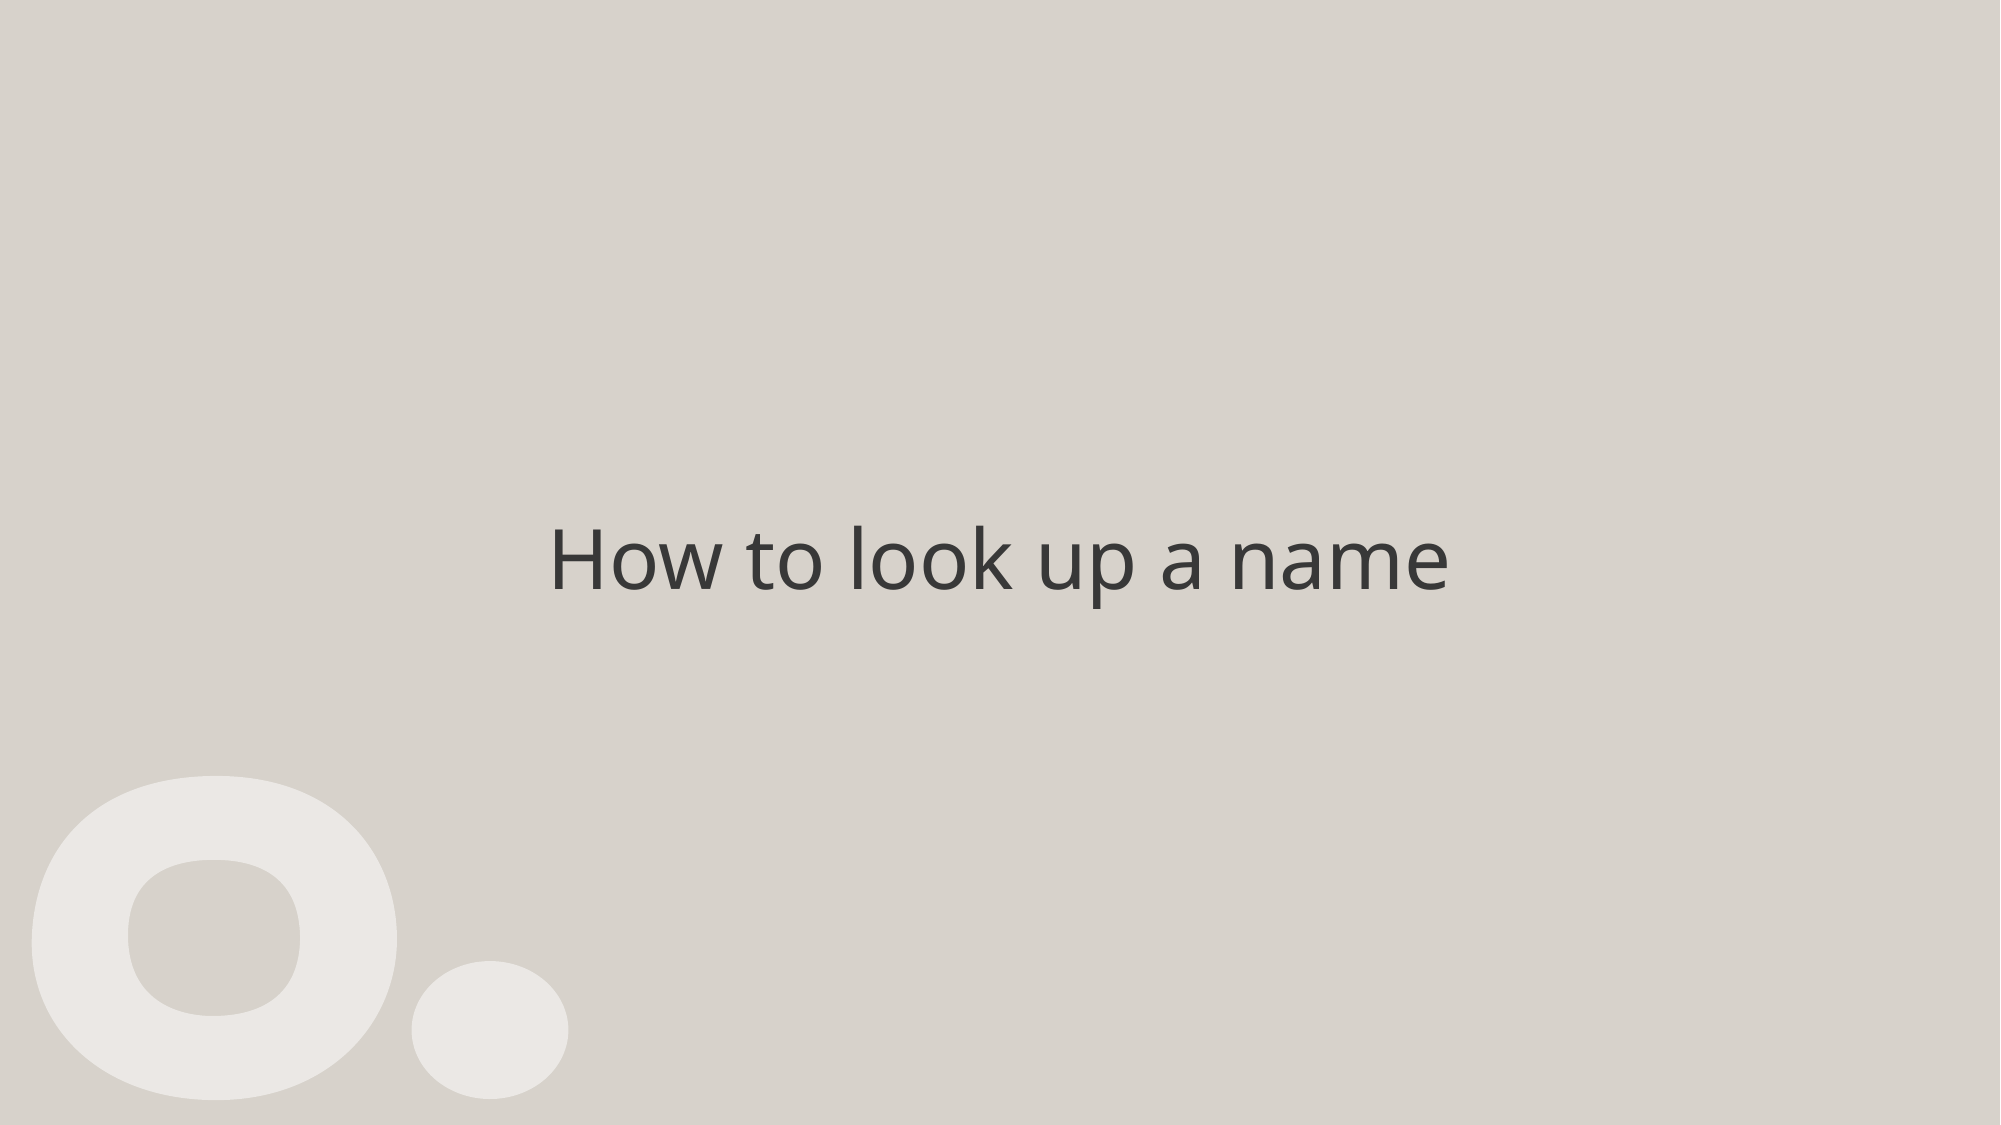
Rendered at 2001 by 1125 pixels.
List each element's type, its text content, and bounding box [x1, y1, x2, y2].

title How to look up a name [0, 505, 2000, 620]
